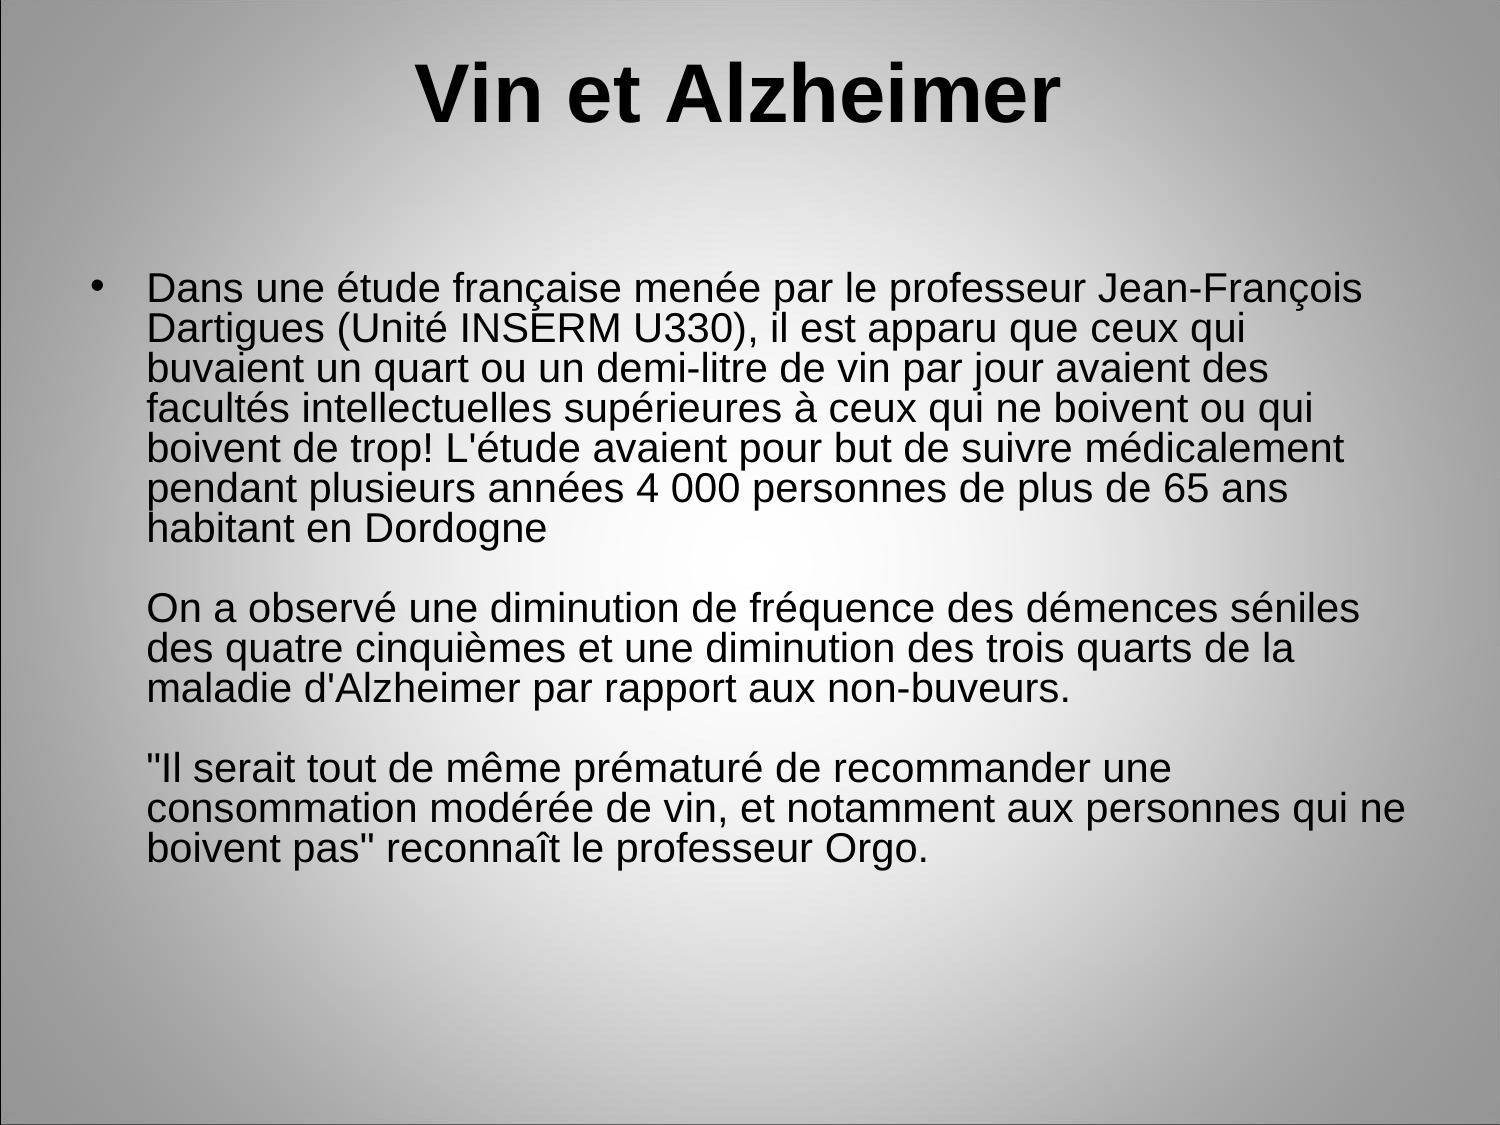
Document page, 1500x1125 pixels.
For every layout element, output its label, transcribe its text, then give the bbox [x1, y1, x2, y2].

list Dans une étude française menée par le professeur Jean-François Dartigues (Unité INSERM U330), il est apparu que ceux qui buvaient un quart ou un demi-litre de vin par jour avaient des facultés intellectuelles supérieures à ceux qui ne boivent ou qui boivent de trop! L'étude avaient pour but de suivre médicalement pendant plusieurs années 4 000 personnes de plus de 65 ans habitant en Dordogne On a observé une diminution de fréquence des démences séniles des quatre cinquièmes et une diminution des trois quarts de la maladie d'Alzheimer par rapport aux non-buveurs. "Il serait tout de même prématuré de recommander une consommation modérée de vin, et notamment aux personnes qui ne boivent pas" reconnaît le professeur Orgo. [75, 262, 1426, 1005]
picture [0, 0, 1500, 1125]
title Vin et Alzheimer [75, 31, 1426, 247]
